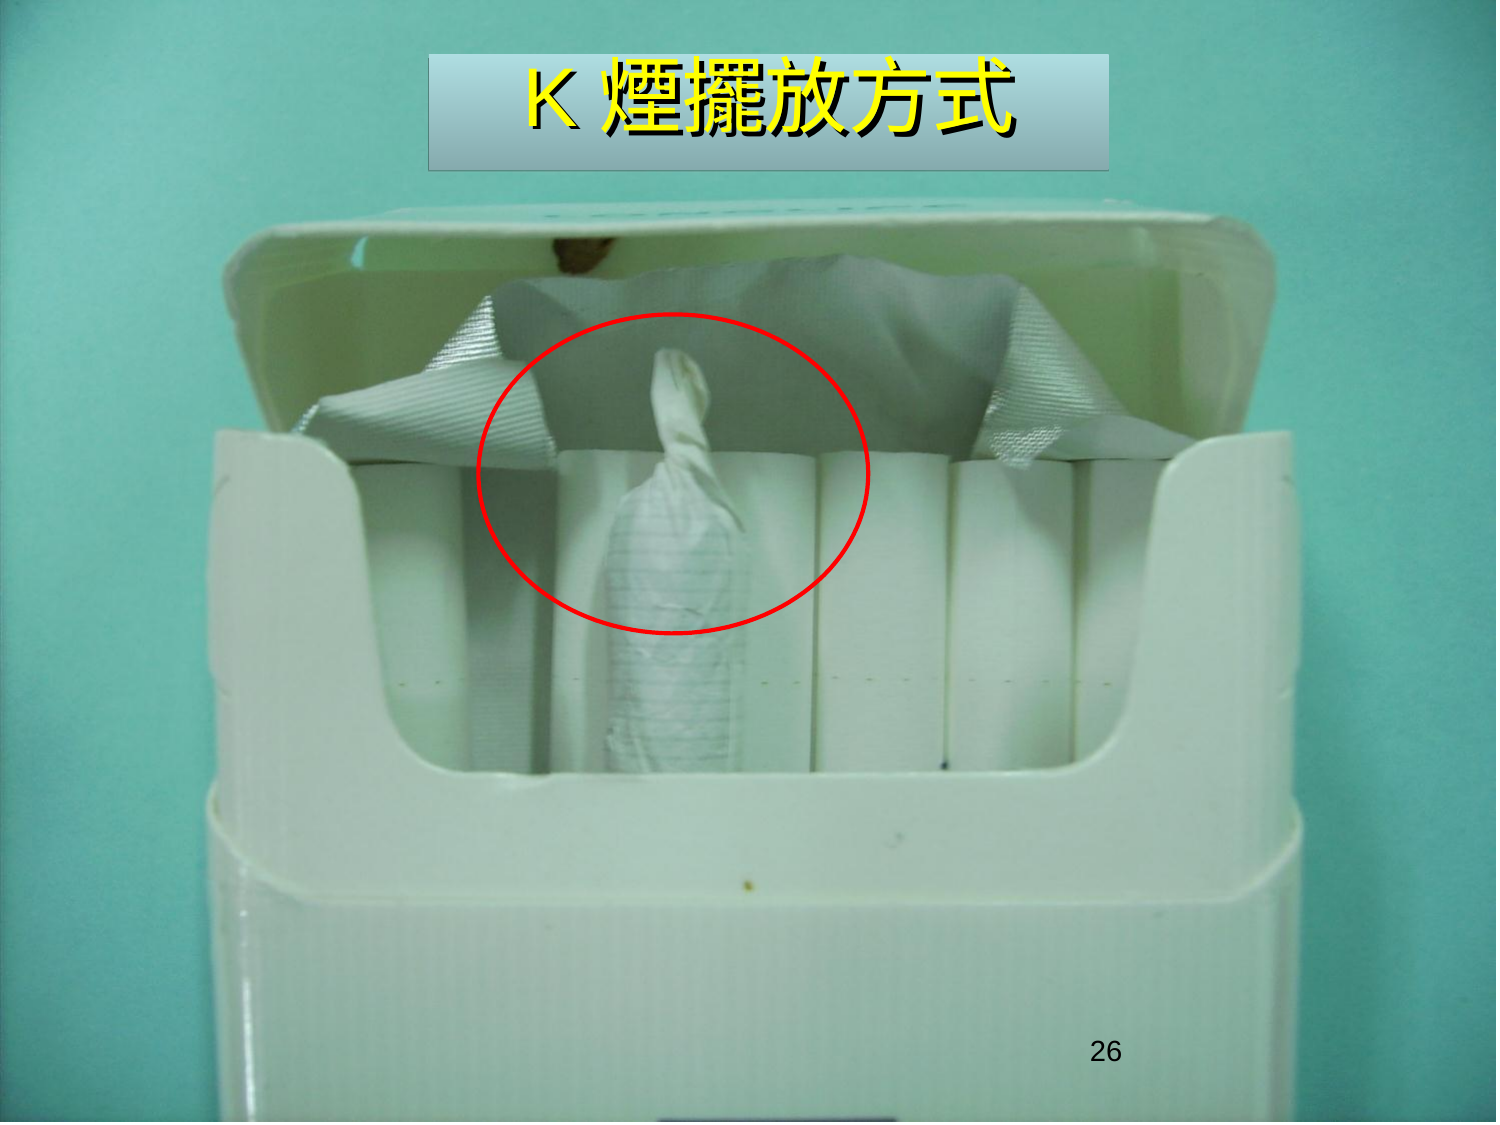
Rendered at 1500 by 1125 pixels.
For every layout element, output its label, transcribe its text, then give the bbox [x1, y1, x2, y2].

text_box [1074, 1024, 1426, 1103]
picture [0, 0, 1496, 1122]
text_box K煙擺放方式 [428, 54, 1109, 170]
